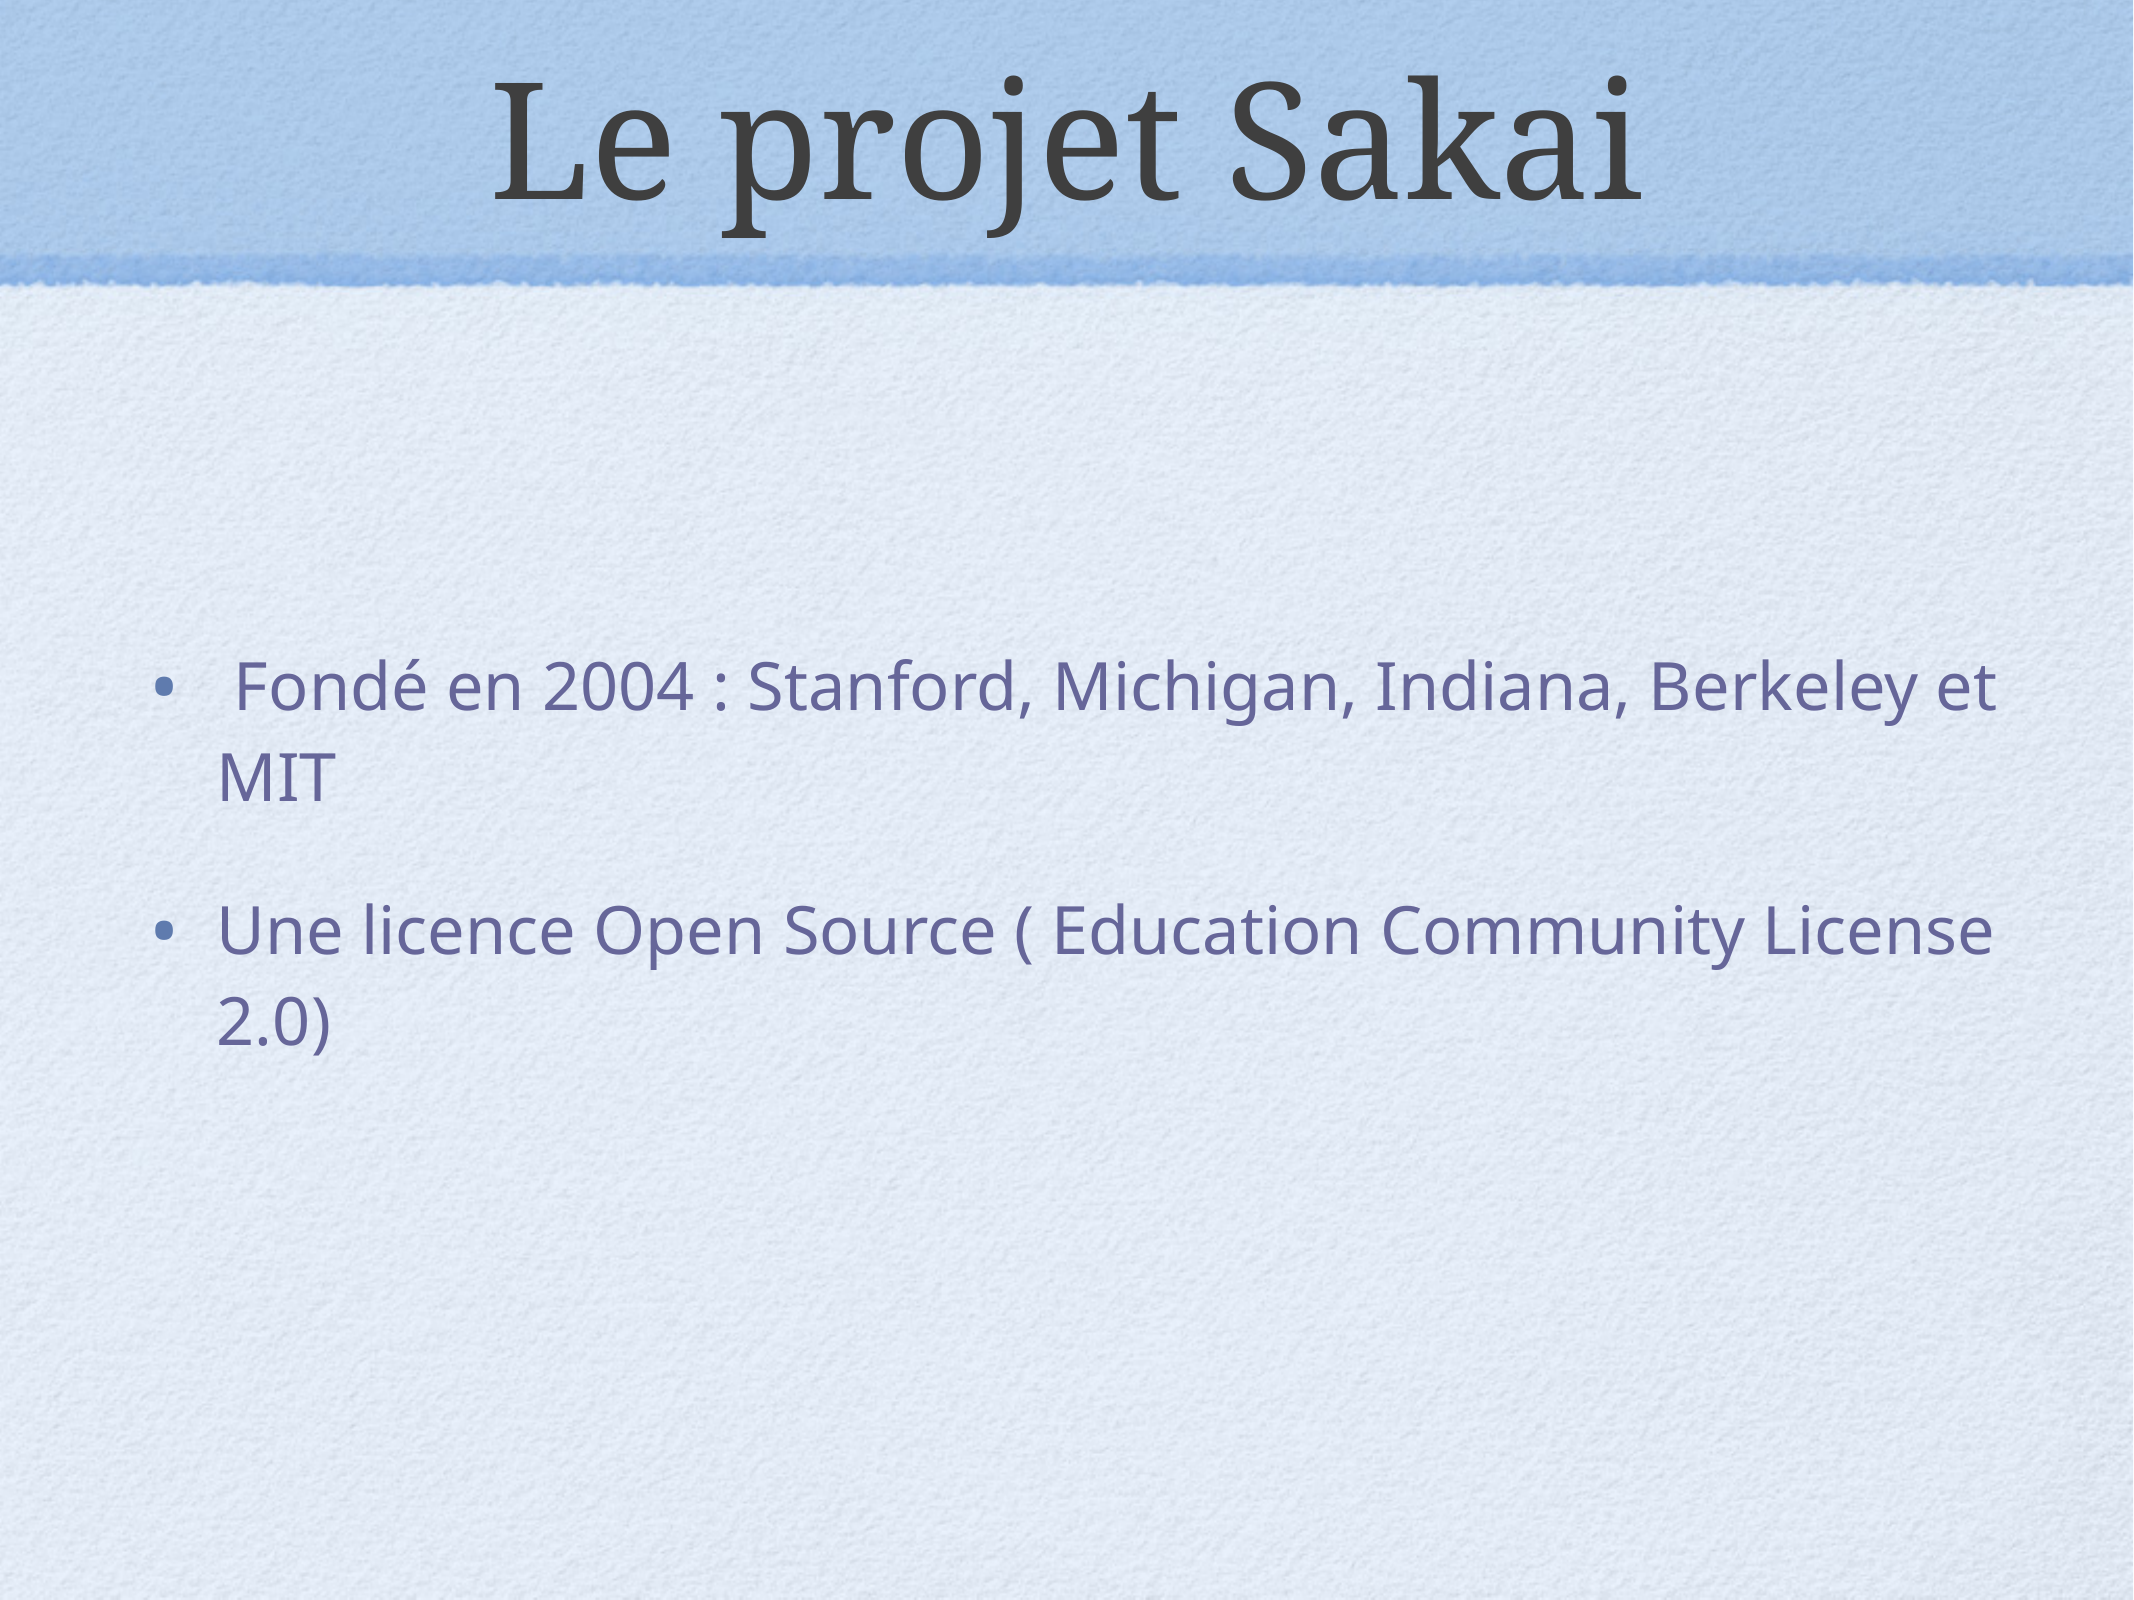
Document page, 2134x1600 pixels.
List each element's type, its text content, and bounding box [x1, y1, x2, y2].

title Le projet Sakai [72, 24, 2061, 248]
picture [0, 0, 2134, 1600]
list Fondé en 2004 : Stanford, Michigan, Indiana, Berkeley et MIT Une licence Open Source ( Education Community License 2.0) [72, 389, 2061, 1457]
